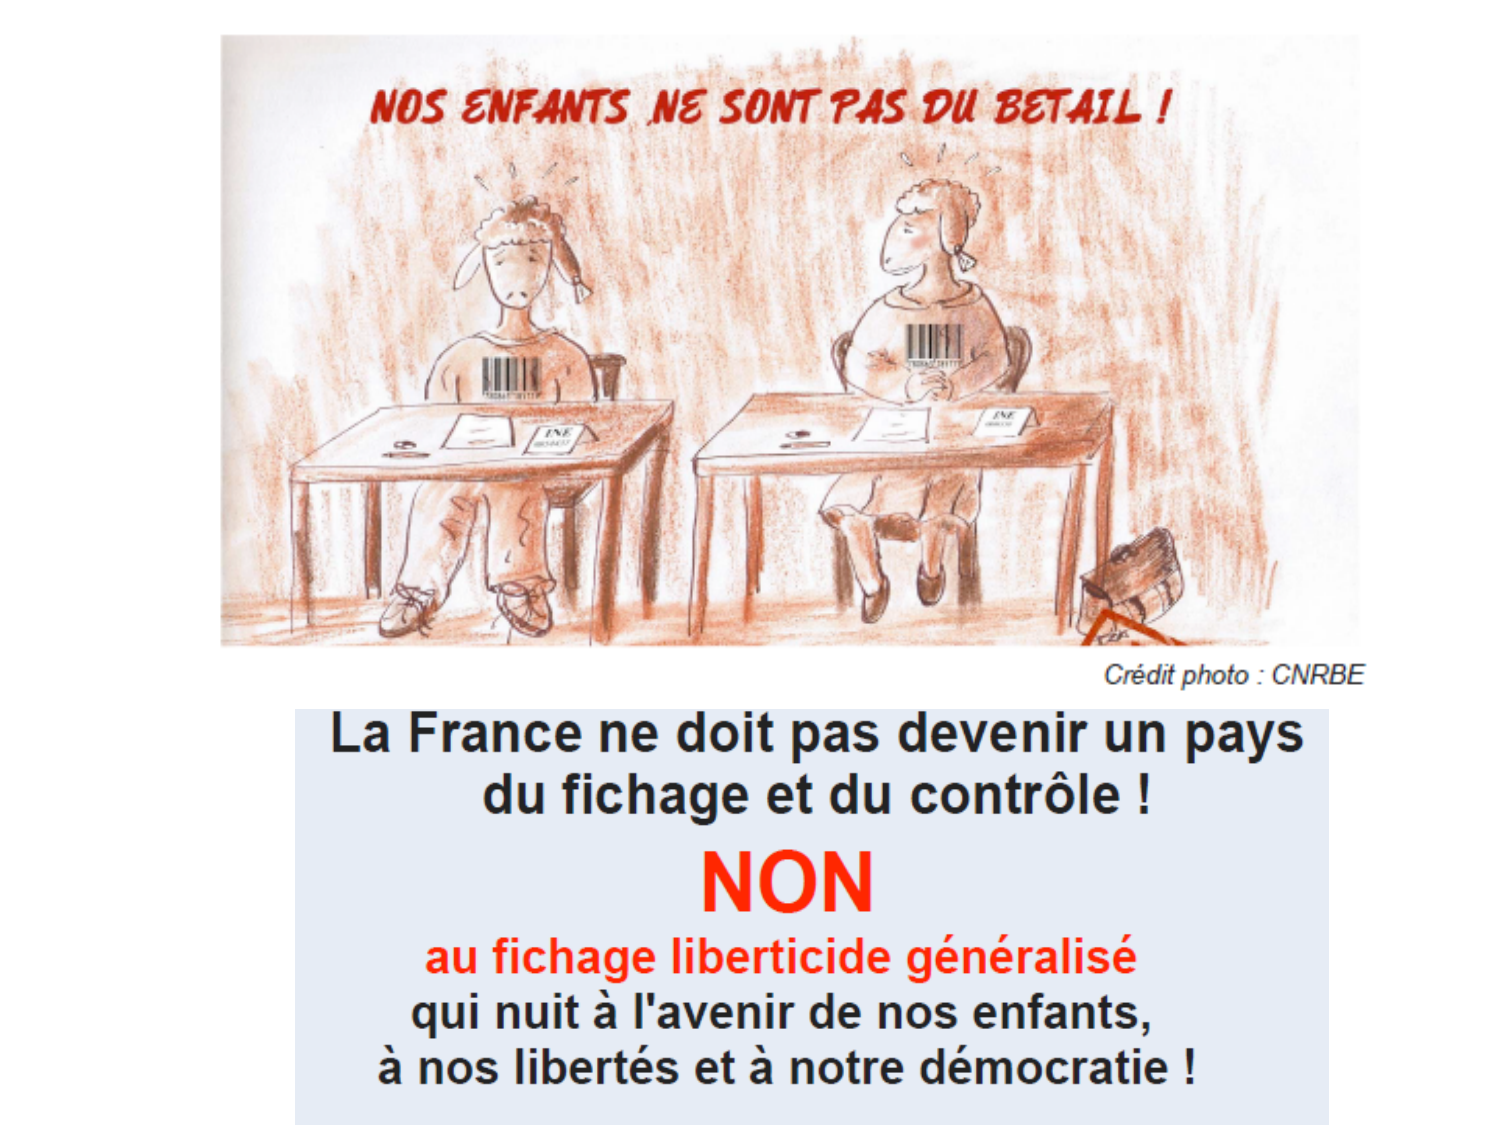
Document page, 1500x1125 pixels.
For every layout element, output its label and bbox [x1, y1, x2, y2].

picture [147, 0, 1447, 1125]
